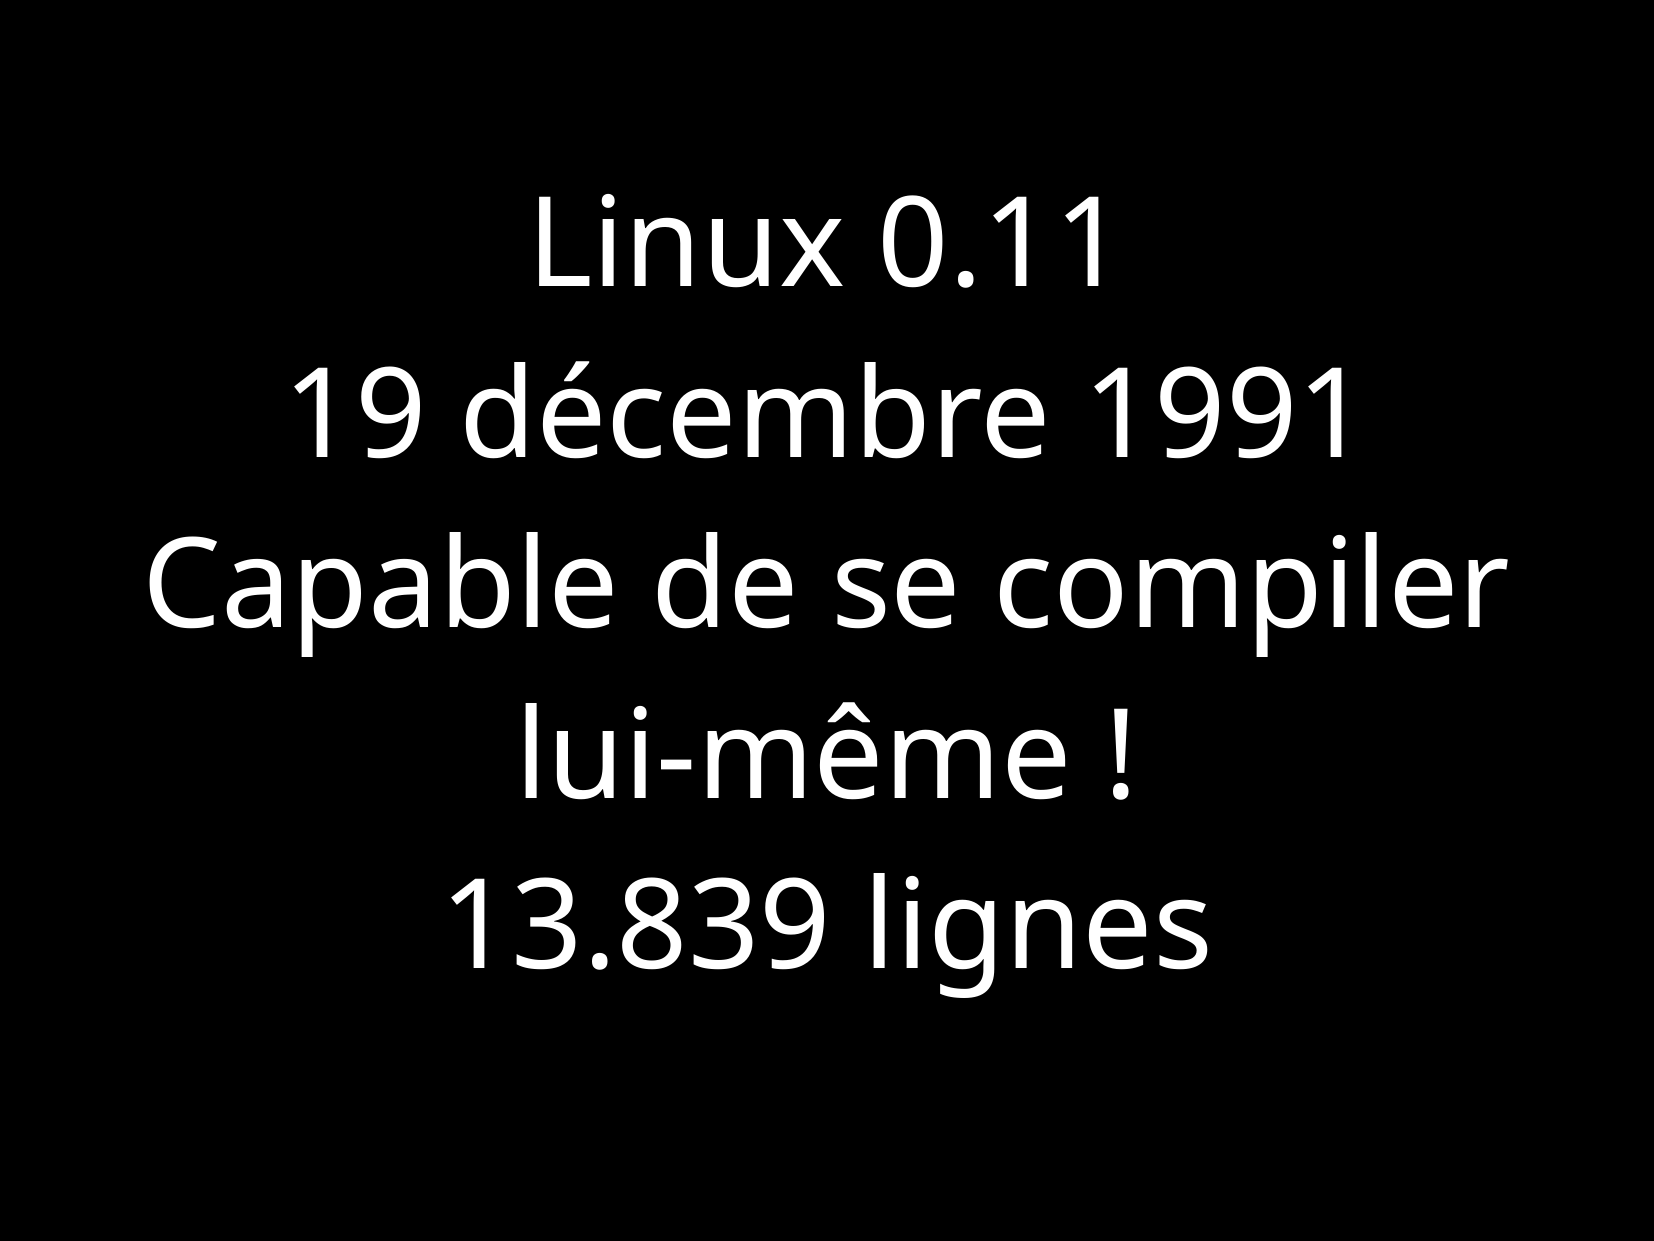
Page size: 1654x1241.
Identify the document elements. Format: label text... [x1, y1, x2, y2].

subtitle Linux 0.11 19 décembre 1991 Capable de se compiler lui-même ! 13.839 lignes [82, 49, 1571, 1109]
